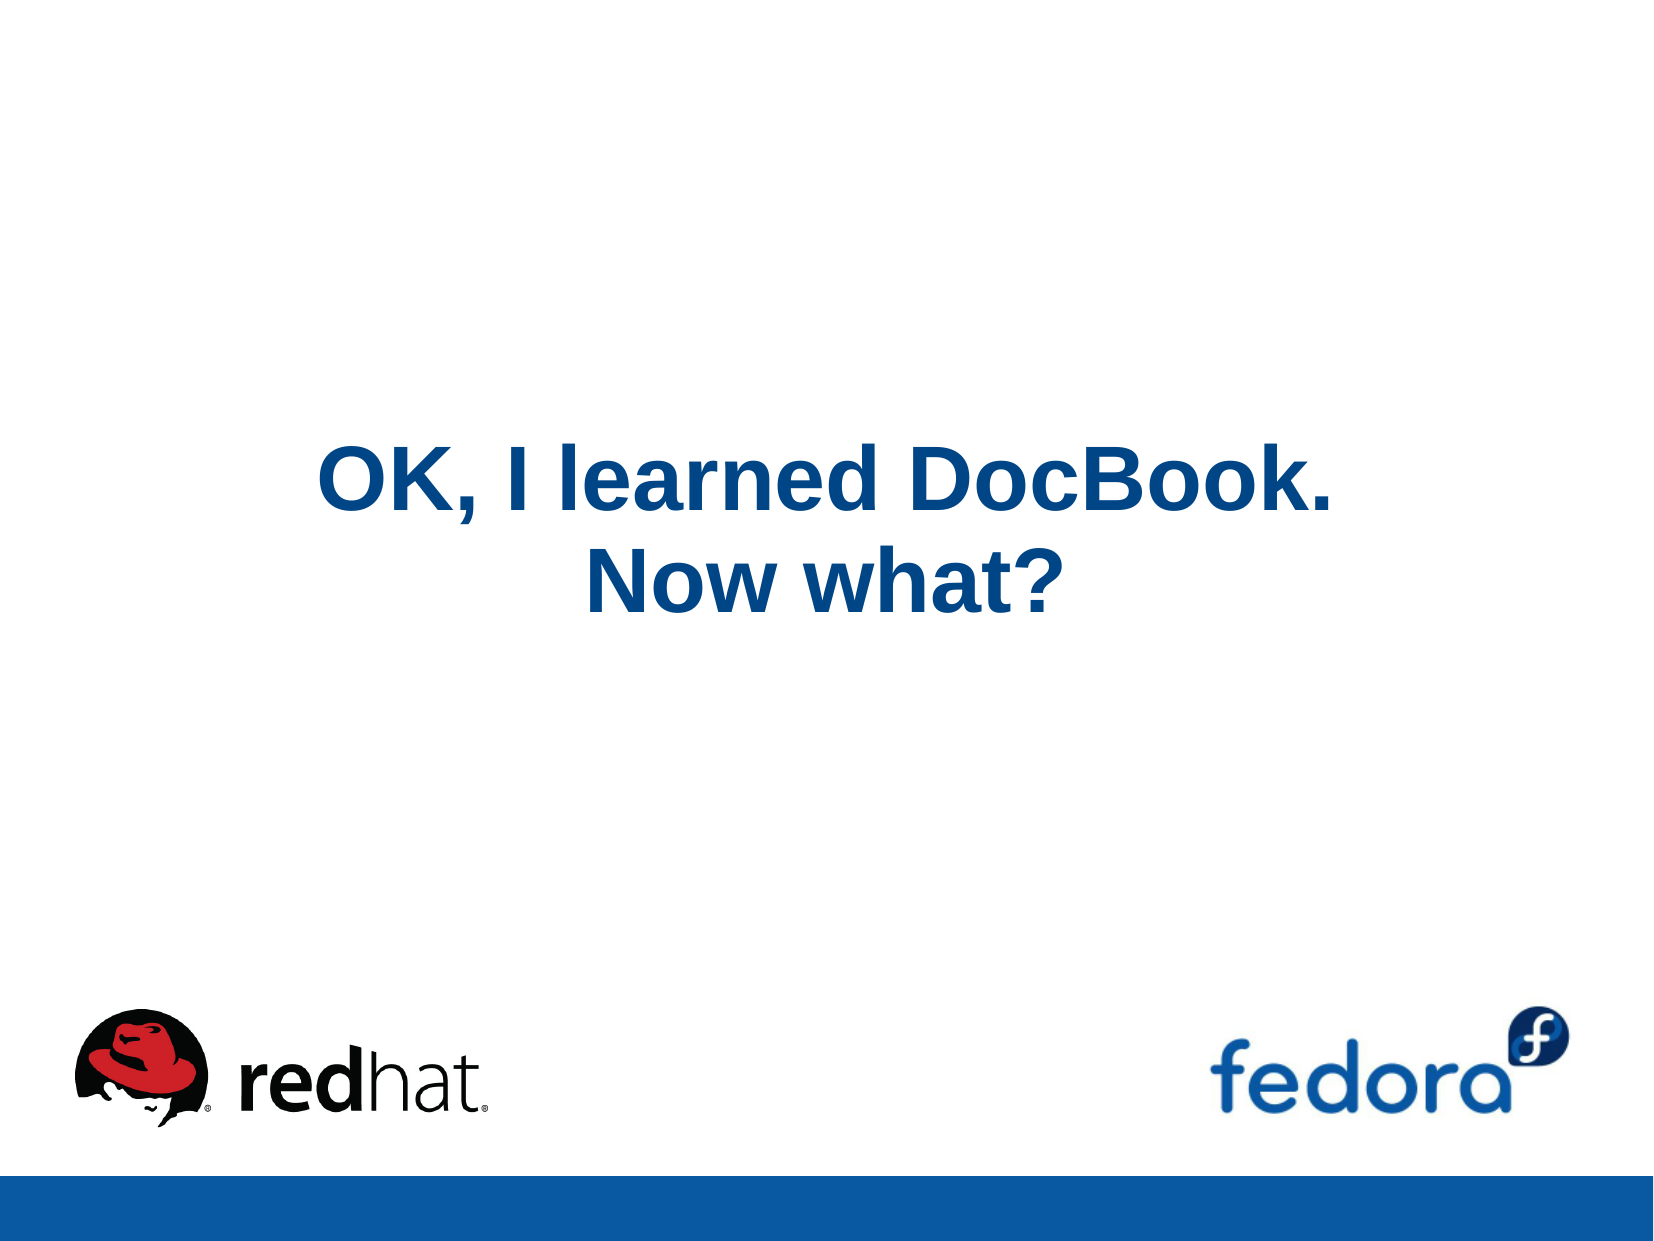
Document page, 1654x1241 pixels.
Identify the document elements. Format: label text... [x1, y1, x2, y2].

picture [1200, 997, 1576, 1125]
picture [0, 1176, 1654, 1241]
picture [75, 1009, 488, 1142]
subtitle OK, I learned DocBook. Now what? [82, 56, 1571, 1102]
